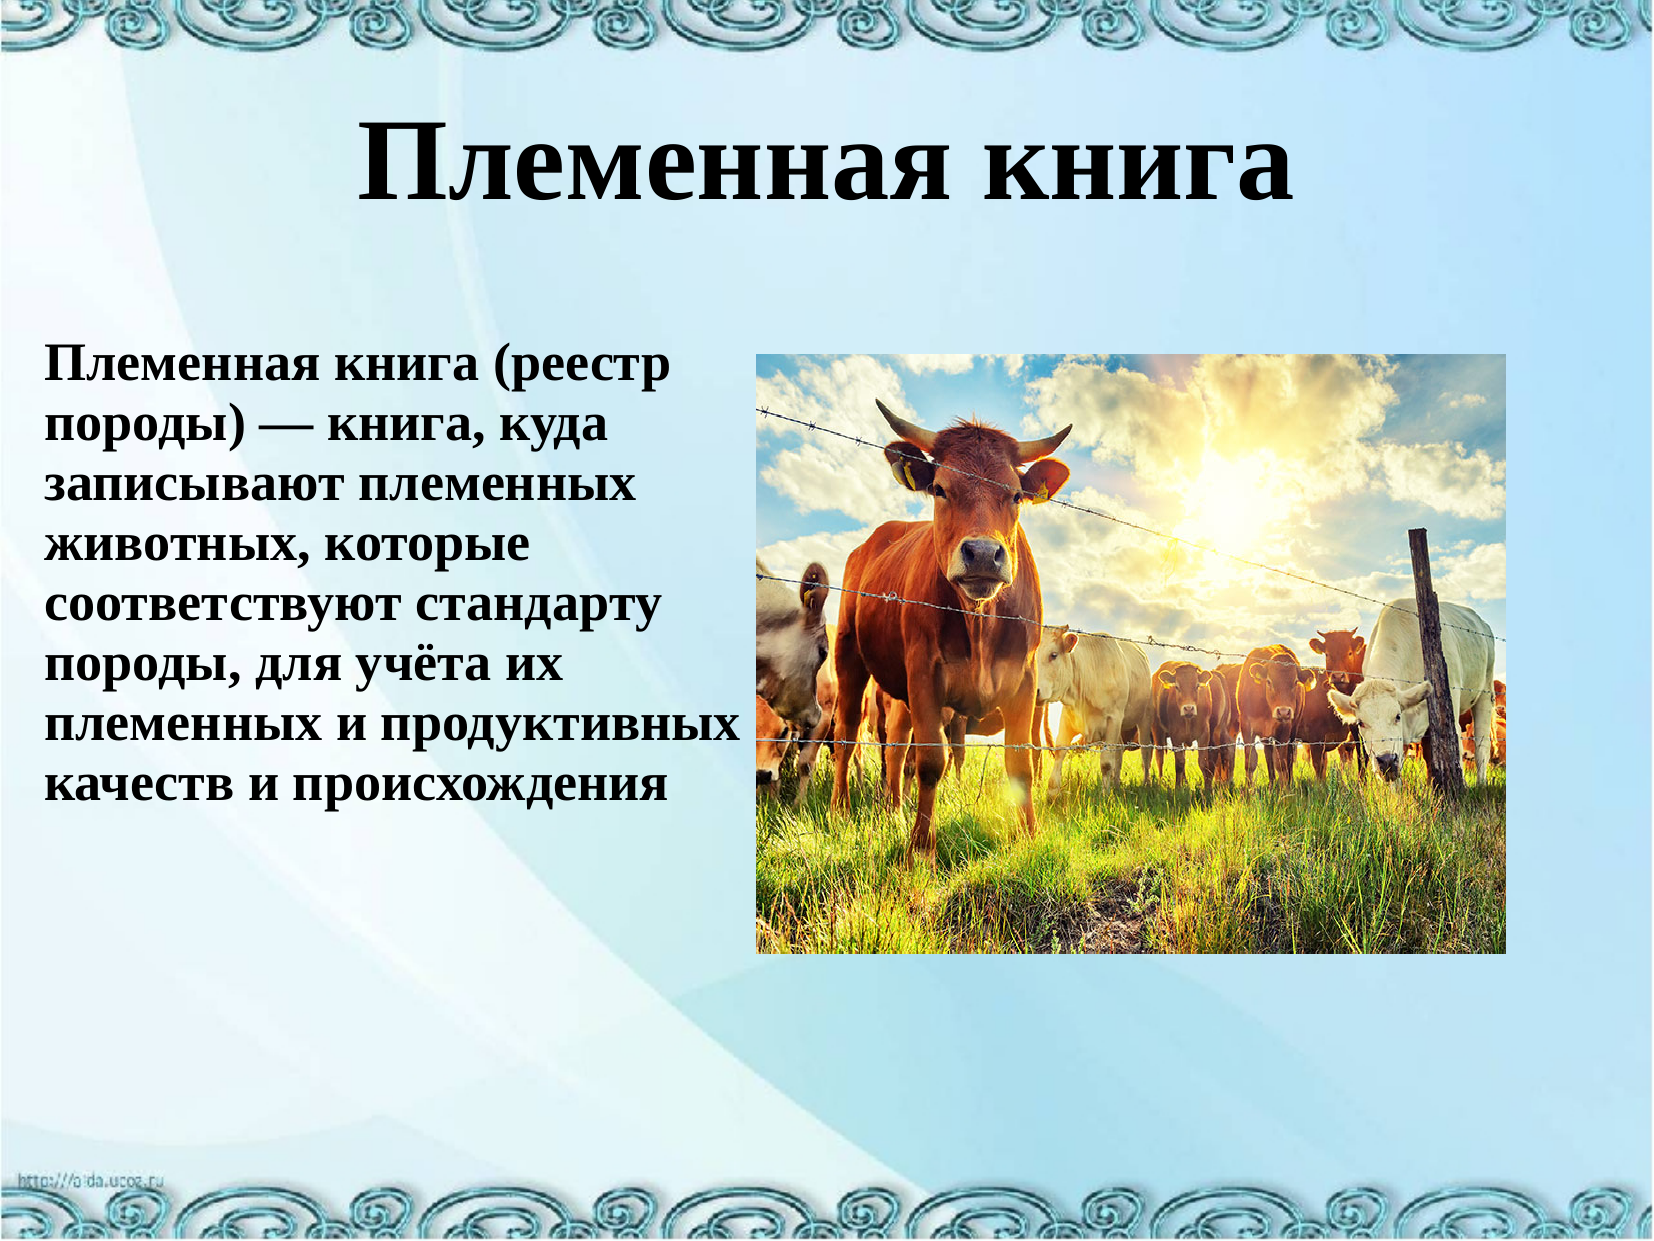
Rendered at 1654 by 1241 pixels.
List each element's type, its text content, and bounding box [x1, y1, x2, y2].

title Племенная книга [82, 49, 1571, 257]
picture [756, 354, 1506, 954]
text_box Племенная книга (реестр породы) — книга, куда записывают племенных животных, которые соответствуют стандарту породы, для учёта их племенных и продуктивных качеств и происхождения [29, 324, 768, 1093]
